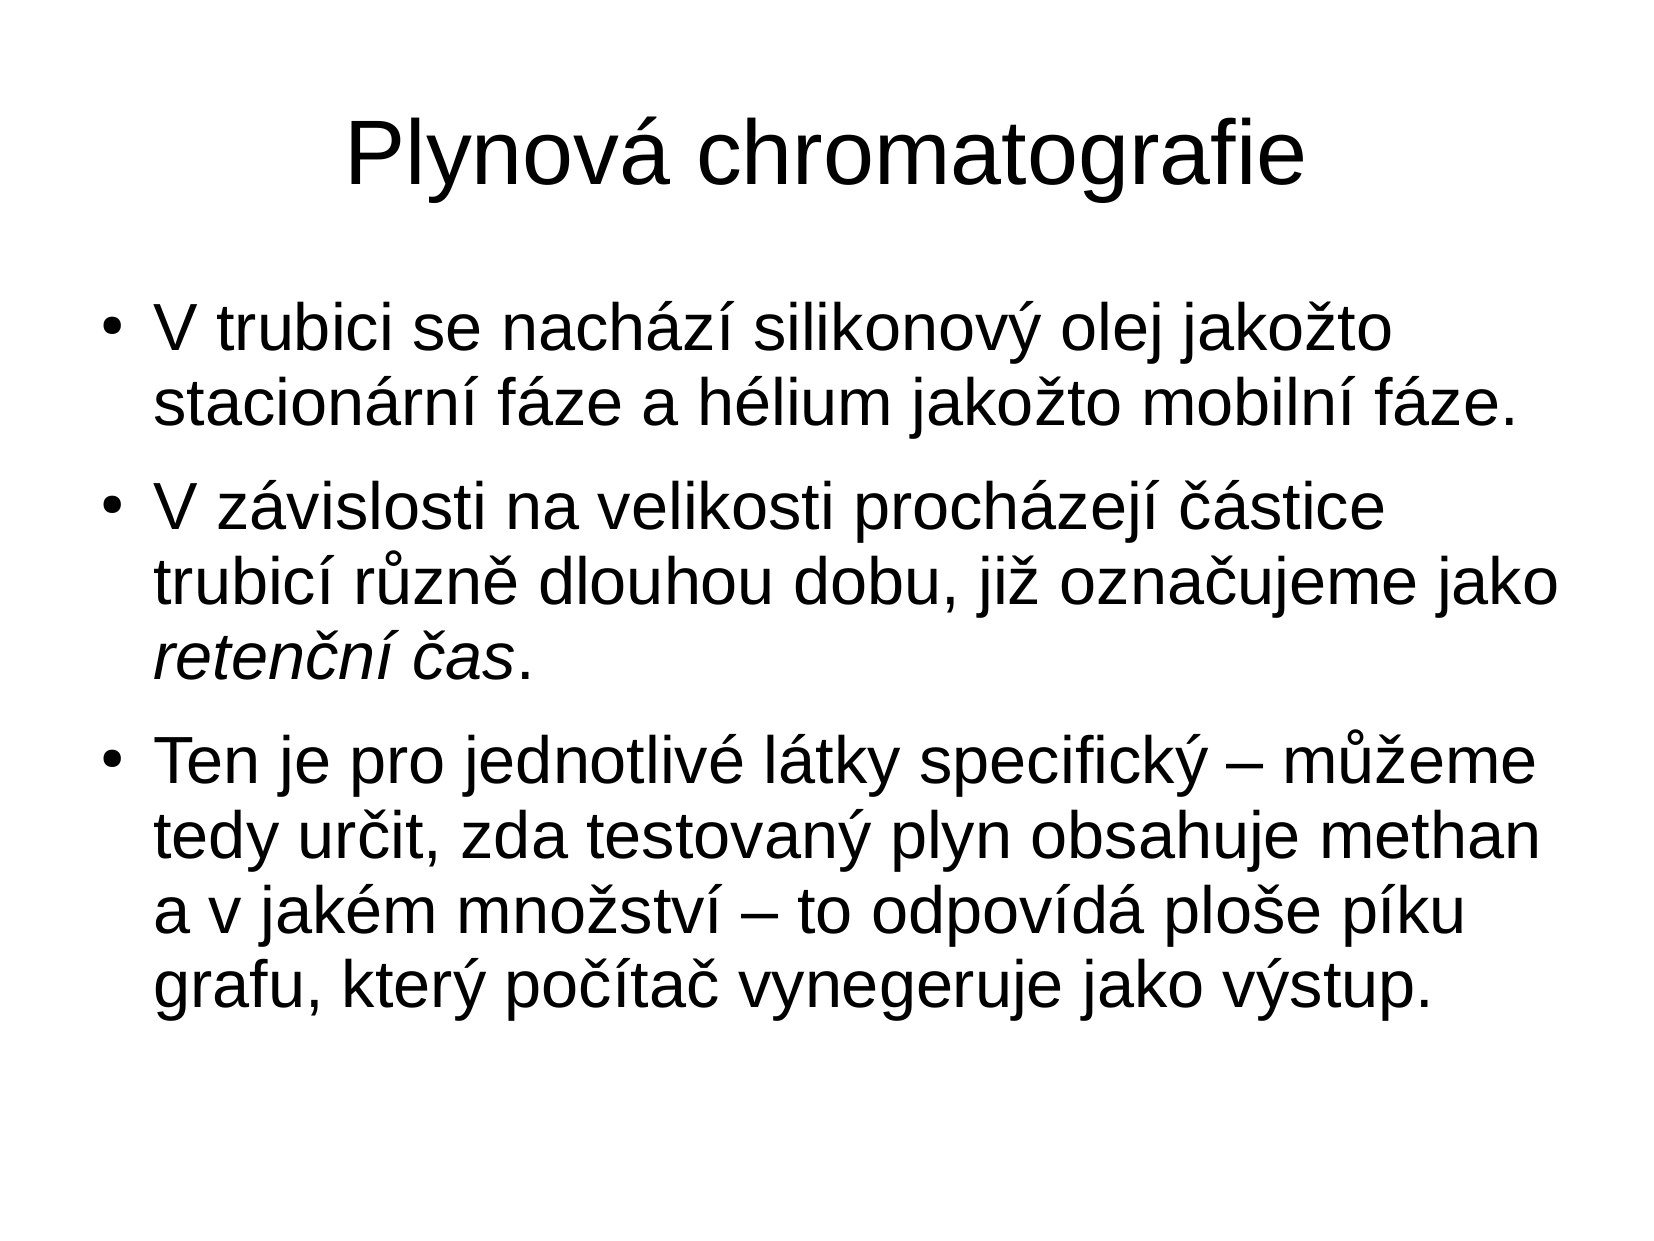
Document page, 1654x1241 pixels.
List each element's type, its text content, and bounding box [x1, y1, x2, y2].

list V trubici se nachází silikonový olej jakožto stacionární fáze a hélium jakožto mobilní fáze. V závislosti na velikosti procházejí částice trubicí různě dlouhou dobu, již označujeme jako retenční čas. Ten je pro jednotlivé látky specifický – můžeme tedy určit, zda testovaný plyn obsahuje methan a v jakém množství – to odpovídá ploše píku grafu, který počítač vynegeruje jako výstup. [82, 290, 1571, 1170]
title Plynová chromatografie [82, 49, 1571, 257]
